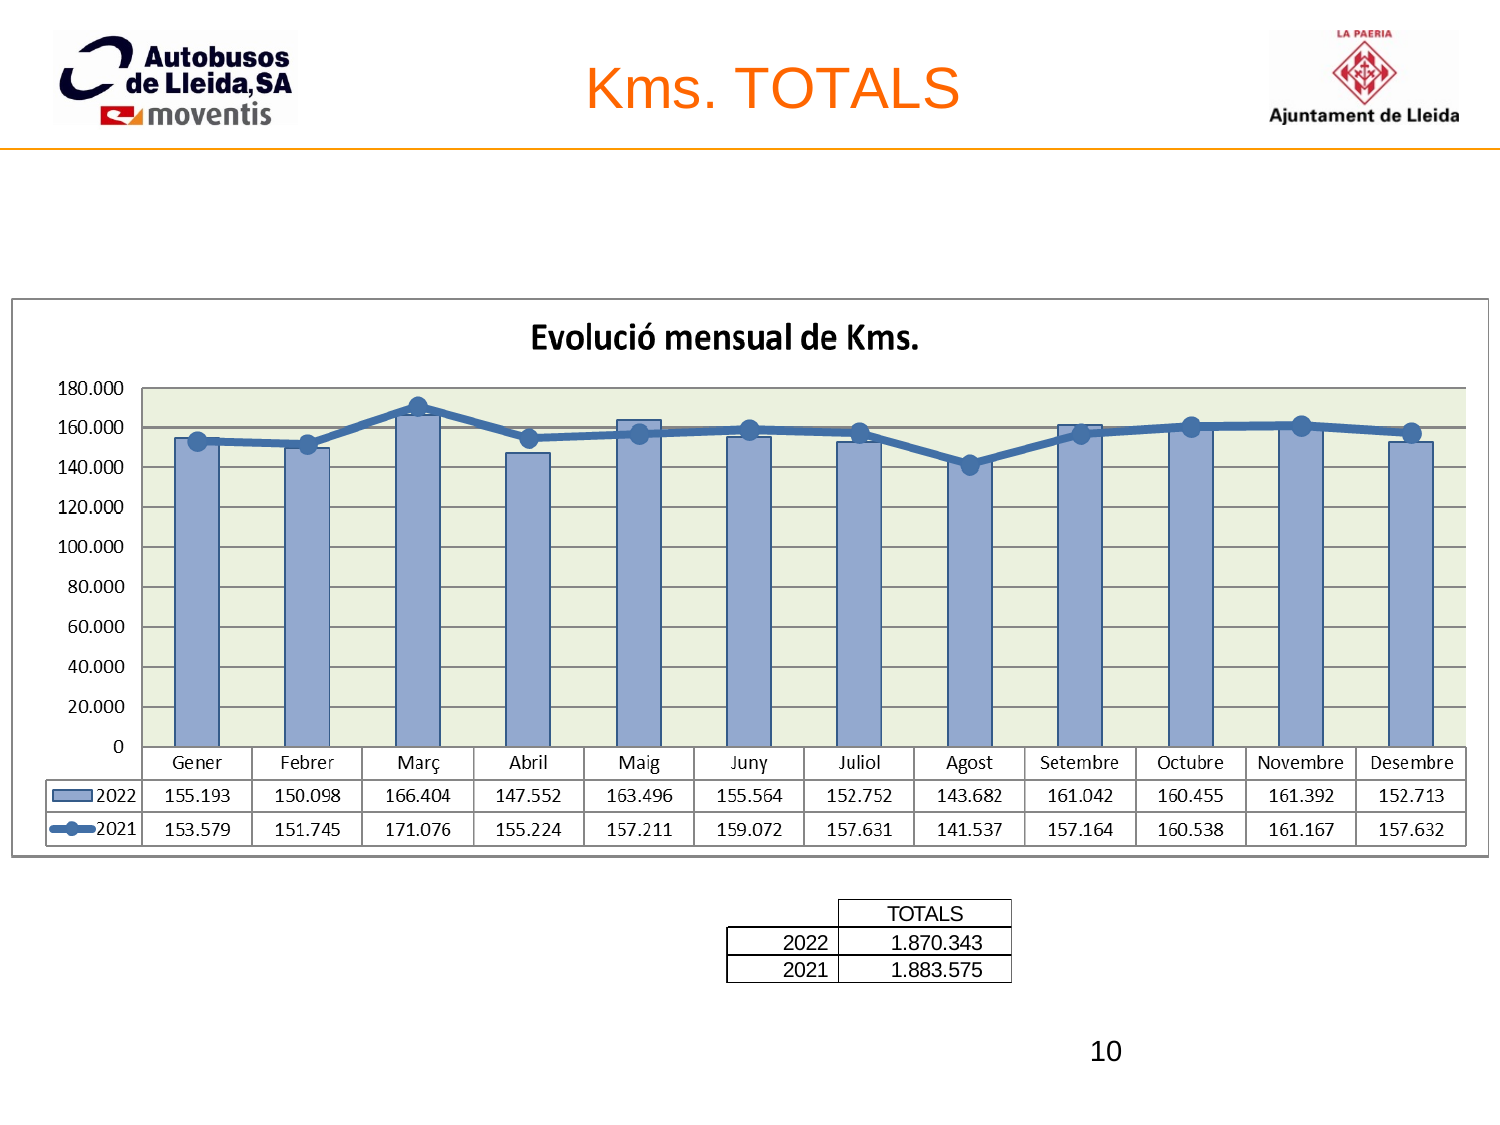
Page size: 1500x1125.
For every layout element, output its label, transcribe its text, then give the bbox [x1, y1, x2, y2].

text_box Kms. TOTALS [454, 42, 1093, 114]
picture [11, 298, 1489, 858]
picture [726, 898, 1013, 984]
text_box 10 [1074, 1024, 1426, 1103]
